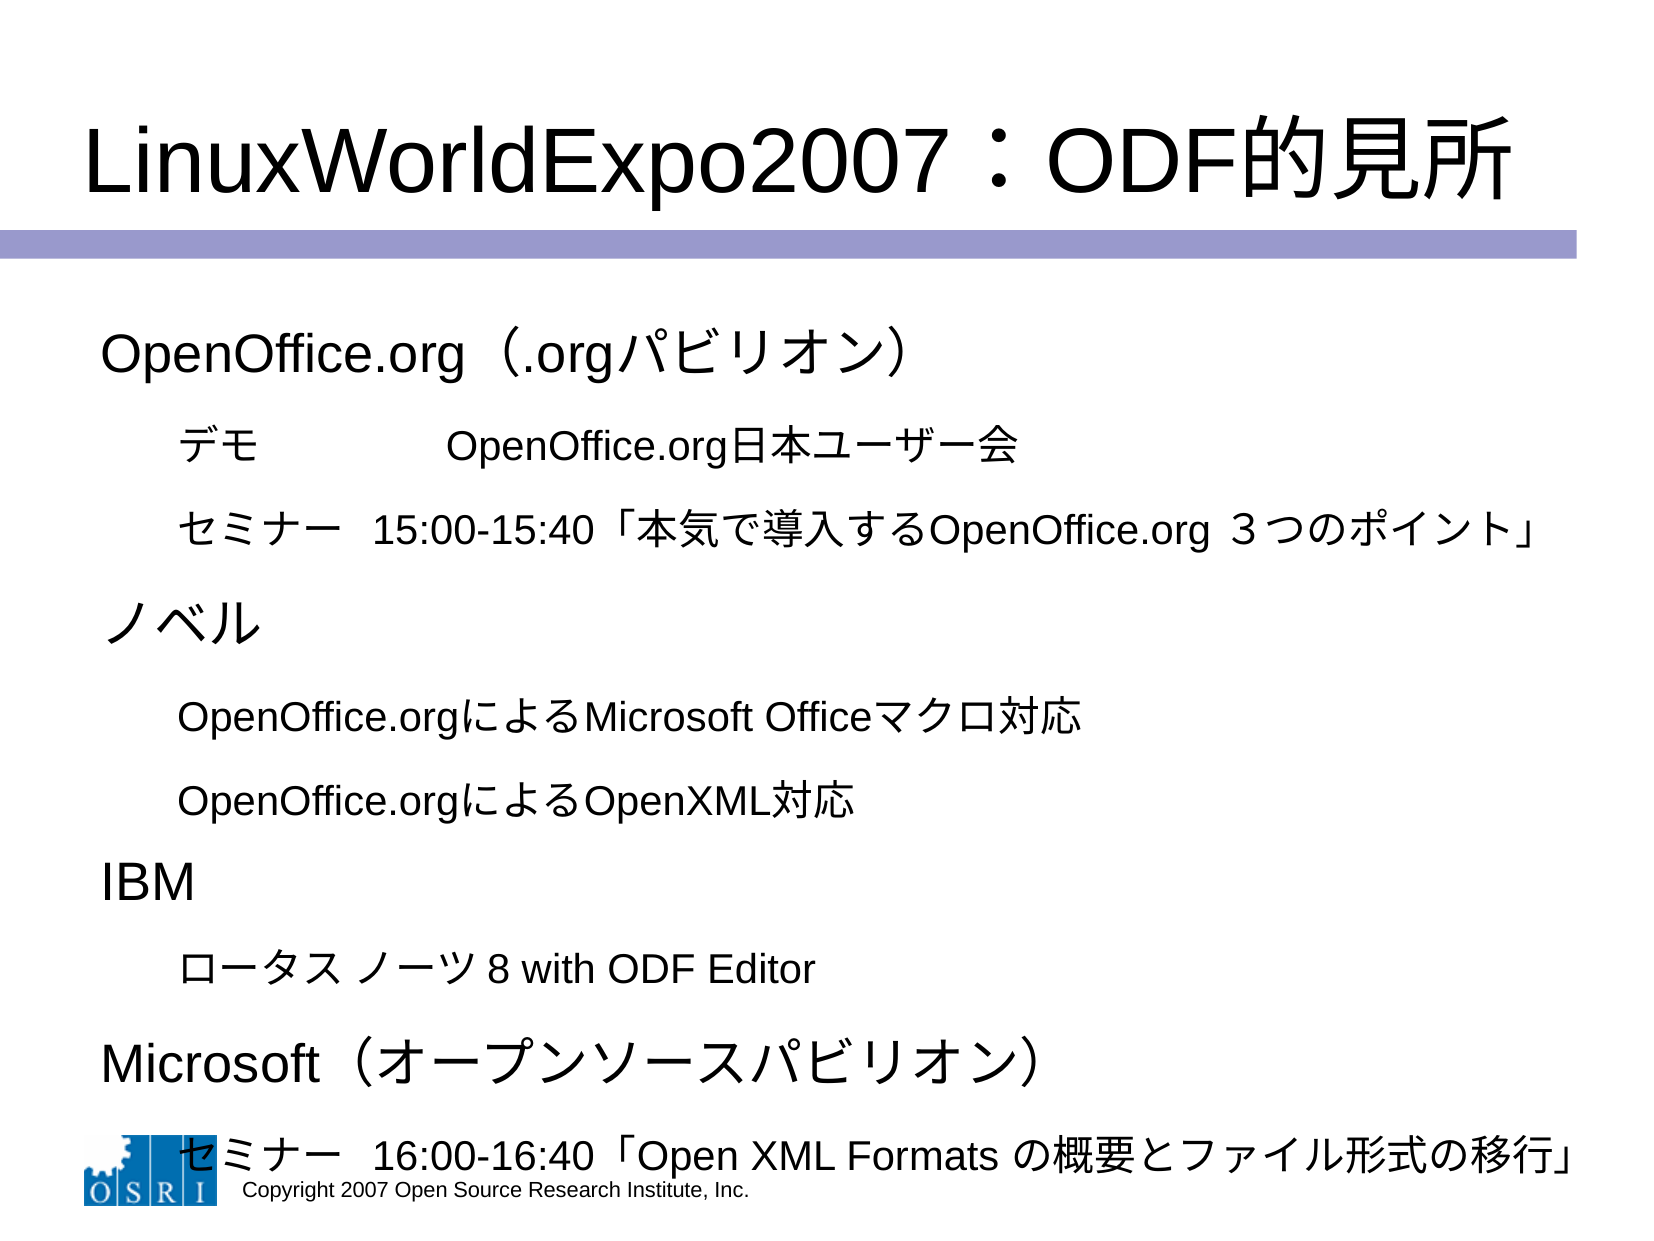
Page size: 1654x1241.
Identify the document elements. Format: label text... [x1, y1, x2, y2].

title LinuxWorldExpo2007：ODF的見所 [82, 49, 1571, 257]
list OpenOffice.org（.orgパビリオン） デモ OpenOffice.org日本ユーザー会 セミナー 15:00-15:40「本気で導入するOpenOffice.org ３つのポイント」 ノベル OpenOffice.orgによるMicrosoft Officeマクロ対応 OpenOffice.orgによるOpenXML対応 IBM ロータス ノーツ 8 with ODF Editor Microsoft（オープンソースパビリオン） セミナー 16:00-16:40「Open XML Formats の概要とファイル形式の移行」 [82, 309, 1614, 1109]
picture [84, 1135, 217, 1206]
